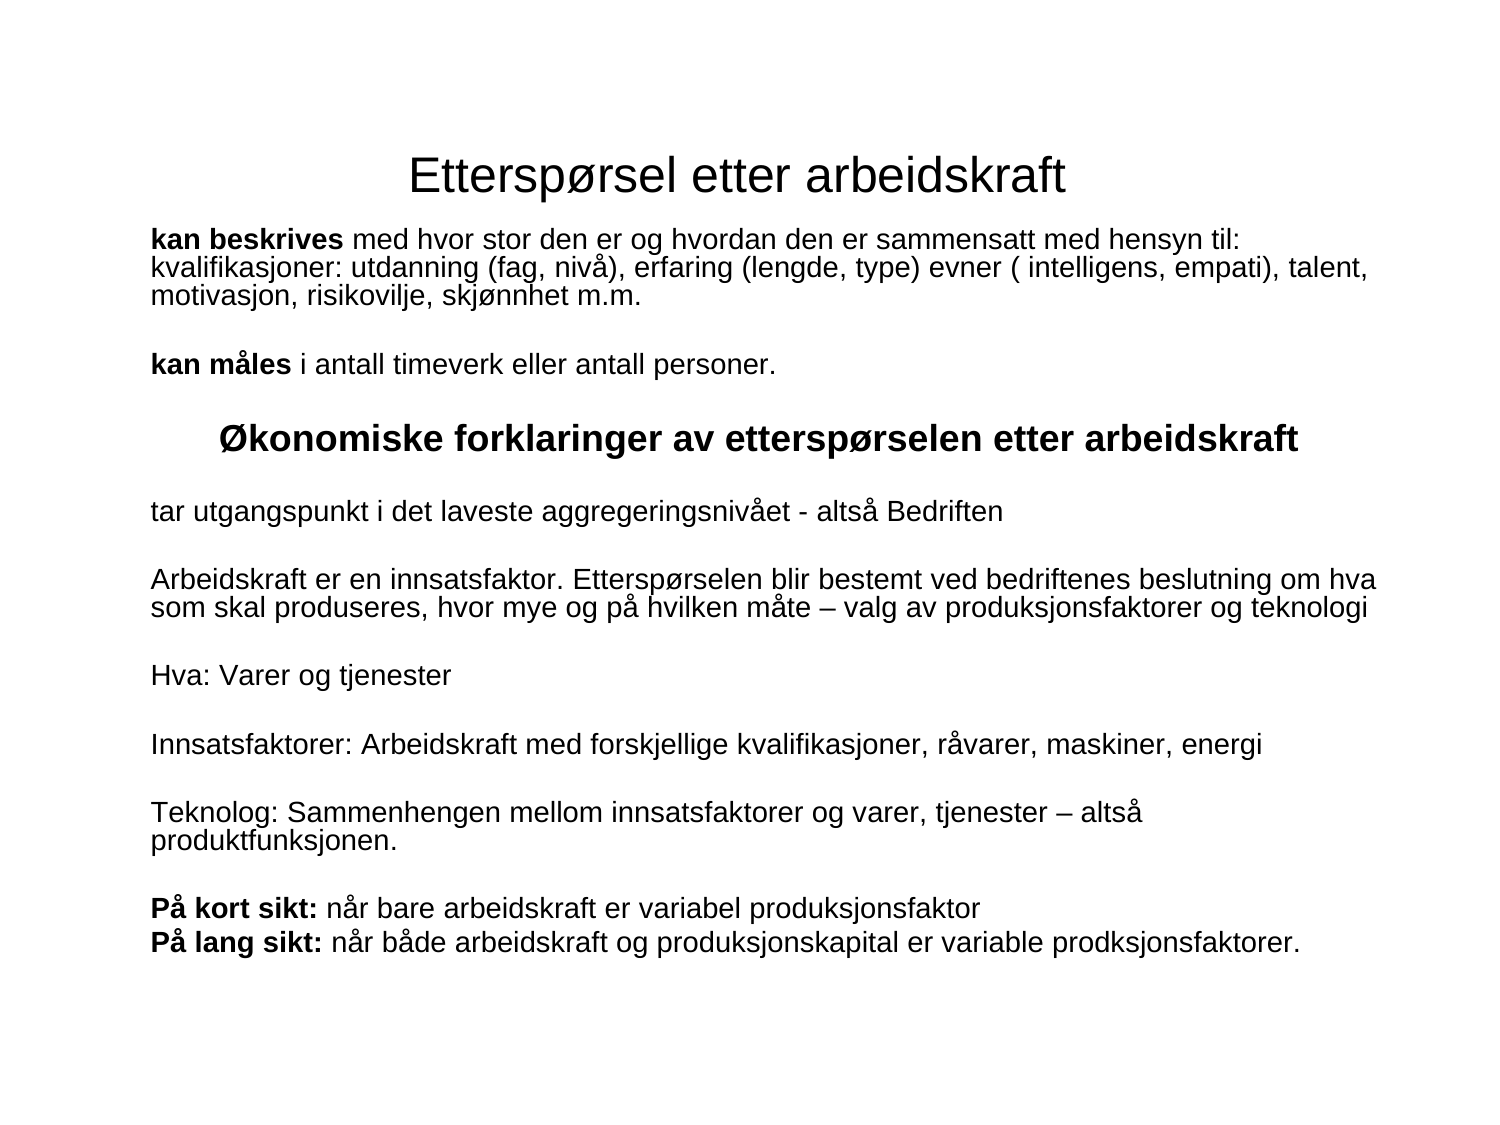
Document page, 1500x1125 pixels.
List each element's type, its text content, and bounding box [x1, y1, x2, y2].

title Etterspørsel etter arbeidskraft [100, 101, 1376, 244]
subtitle kan beskrives med hvor stor den er og hvordan den er sammensatt med hensyn til: kvalifikasjoner: utdanning (fag, nivå), erfaring (lengde, type) evner ( intelligens, empati), talent, motivasjon, risikovilje, skjønnhet m.m. kan måles i antall timeverk eller antall personer. Økonomiske forklaringer av etterspørselen etter arbeidskraft tar utgangspunkt i det laveste aggregeringsnivået - altså Bedriften Arbeidskraft er en innsatsfaktor. Etterspørselen blir bestemt ved bedriftenes beslutning om hva som skal produseres, hvor mye og på hvilken måte – valg av produksjonsfaktorer og teknologi Hva: Varer og tjenester Innsatsfaktorer: Arbeidskraft med forskjellige kvalifikasjoner, råvarer, maskiner, energi Teknolog: Sammenhengen mellom innsatsfaktorer og varer, tjenester – altså produktfunksjonen. På kort sikt: når bare arbeidskraft er variabel produksjonsfaktor På lang sikt: når både arbeidskraft og produksjonskapital er variable prodksjonsfaktorer. [135, 220, 1400, 870]
